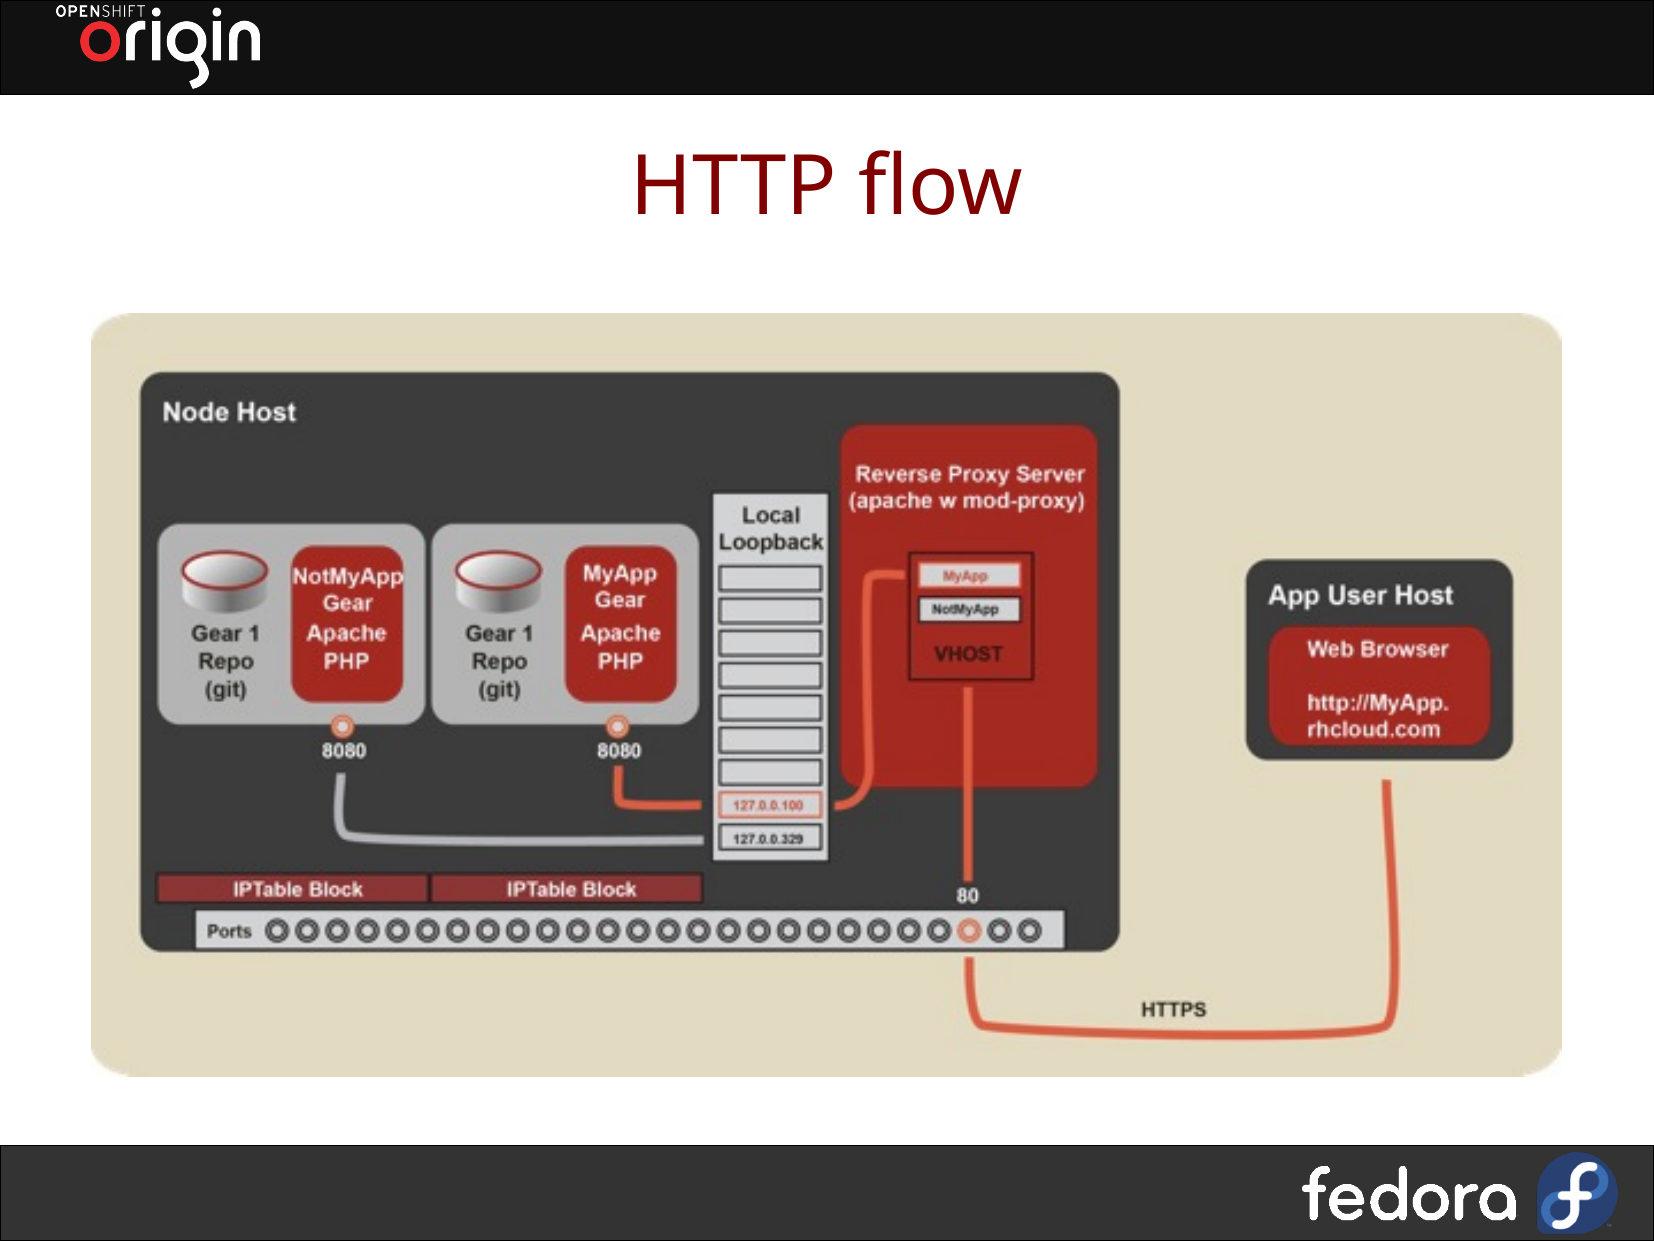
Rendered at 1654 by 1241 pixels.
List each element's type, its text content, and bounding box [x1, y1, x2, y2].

picture [91, 313, 1562, 1077]
title HTTP flow [82, 78, 1571, 287]
picture [1299, 1151, 1619, 1235]
picture [56, 5, 260, 89]
